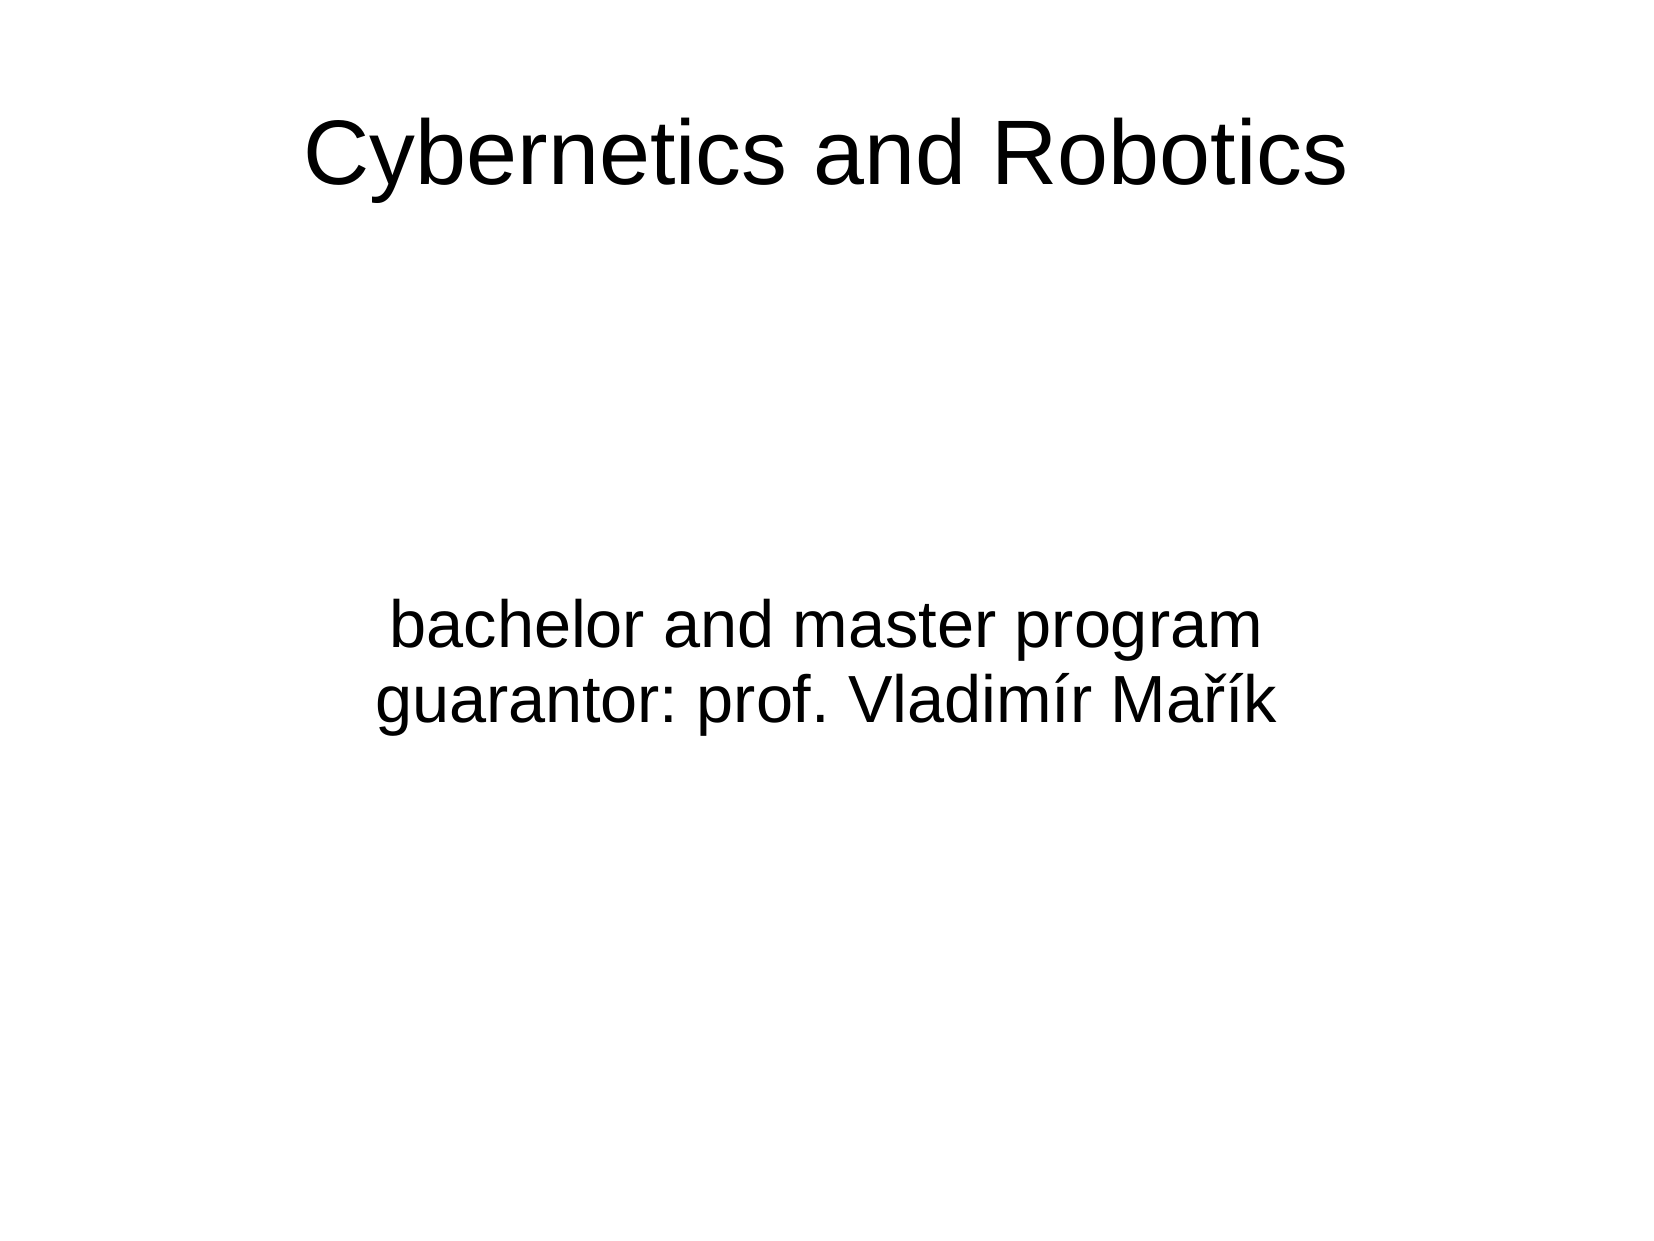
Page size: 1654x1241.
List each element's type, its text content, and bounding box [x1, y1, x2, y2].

subtitle bachelor and master program guarantor: prof. Vladimír Mařík [82, 297, 1571, 1102]
title Cybernetics and Robotics [82, 56, 1571, 250]
